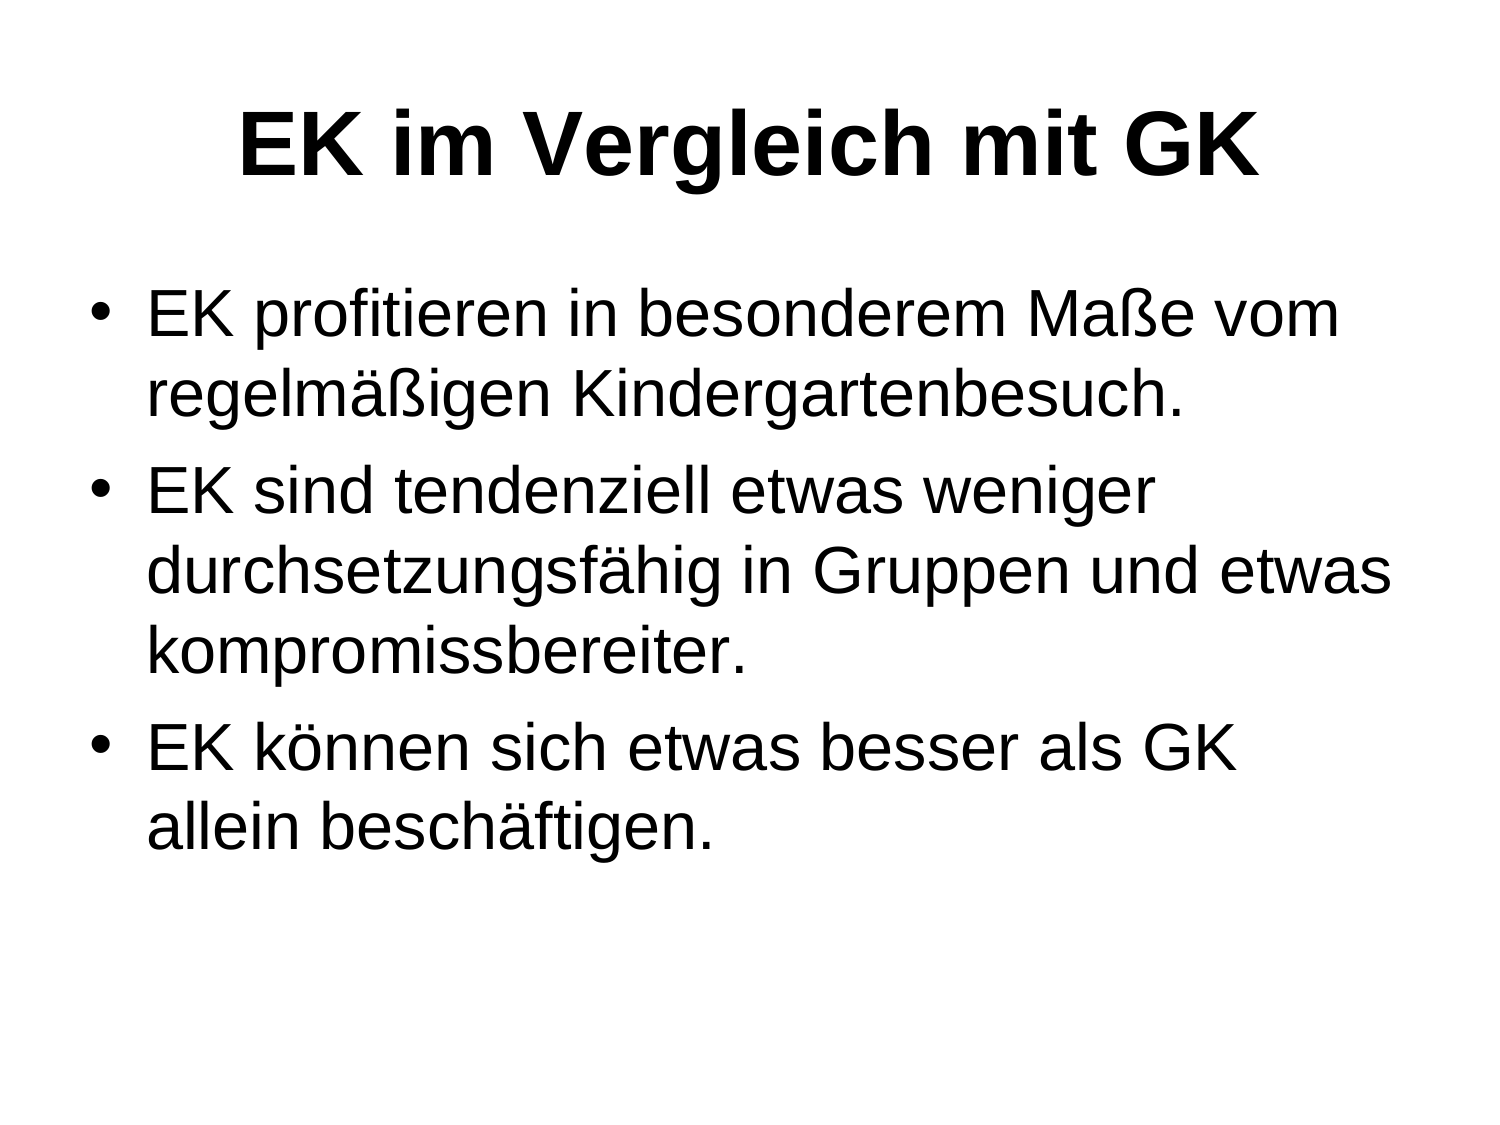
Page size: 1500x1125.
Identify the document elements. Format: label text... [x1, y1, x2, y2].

list EK profitieren in besonderem Maße vom regelmäßigen Kindergartenbesuch. EK sind tendenziell etwas weniger durchsetzungsfähig in Gruppen und etwas kompromissbereiter. EK können sich etwas besser als GK allein beschäftigen. [75, 262, 1426, 1005]
title EK im Vergleich mit GK [75, 45, 1426, 233]
